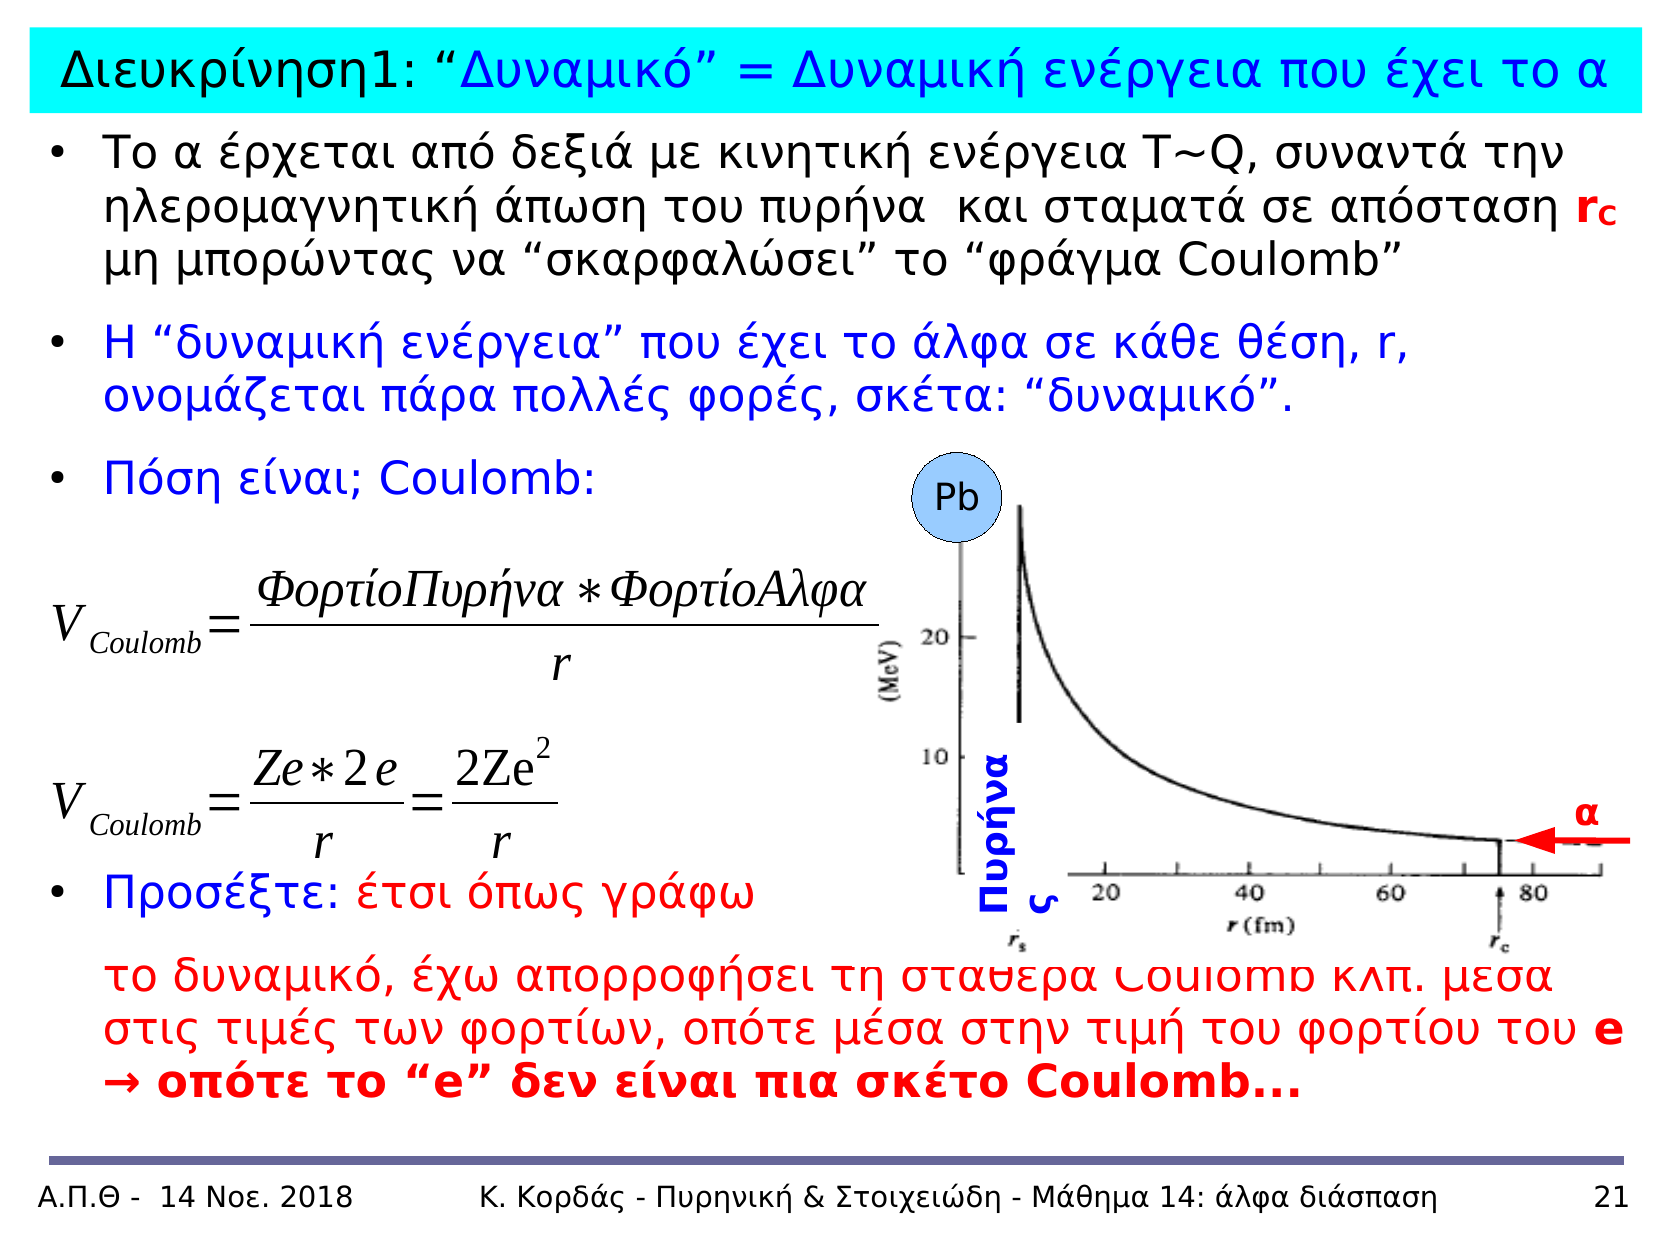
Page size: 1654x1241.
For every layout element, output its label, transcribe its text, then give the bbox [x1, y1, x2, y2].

chart [37, 727, 572, 873]
list Το α έρχεται από δεξιά με κινητική ενέργεια T~Q, συναντά την ηλερομαγνητική άπωση του πυρήνα και σταματά σε απόσταση rC μη μπορώντας να “σκαρφαλώσει” το “φράγμα Coulomb” Η “δυναμική ενέργεια” που έχει το άλφα σε κάθε θέση, r, ονομάζεται πάρα πολλές φορές, σκέτα: “δυναμικό”. Πόση είναι; Coulomb: Προσέξτε: έτσι όπως γράφω το δυναμικό, έχω απορροφήσει τη σταθερά Coulomb κλπ. μέσα στις τιμές των φορτίων, οπότε μέσα στην τιμή του φορτίου του e → οπότε το “e” δεν είναι πια σκέτο Coulomb... [31, 126, 1645, 1127]
text_box Πυρήνας [964, 722, 1068, 930]
text_box α [1559, 783, 1611, 837]
chart [37, 556, 893, 694]
picture [852, 452, 1619, 968]
title Διευκρίνηση1: “Δυναμικό” = Δυναμική ενέργεια που έχει το α [29, 27, 1643, 114]
text_box Pb [911, 452, 1002, 543]
